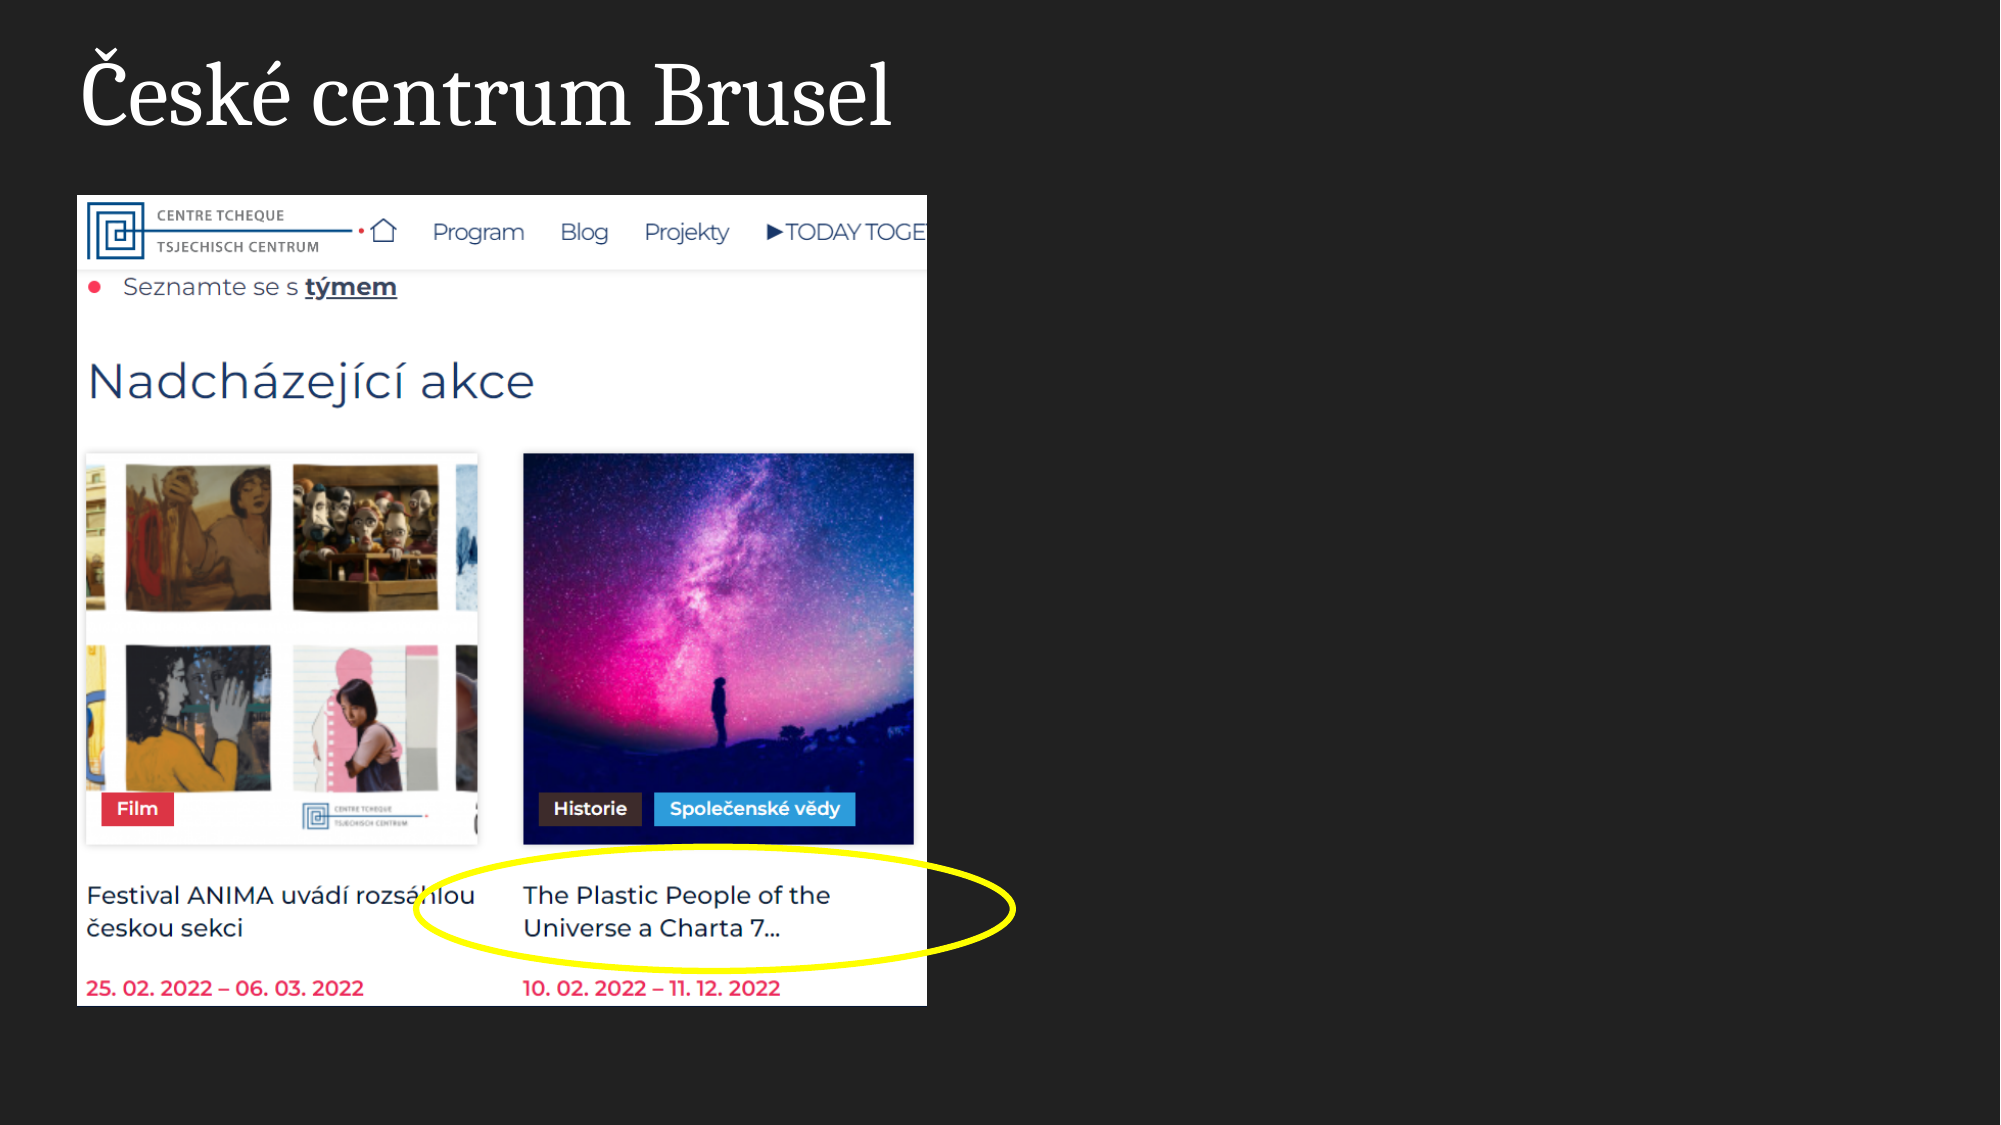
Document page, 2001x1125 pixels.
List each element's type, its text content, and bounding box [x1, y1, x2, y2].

picture [77, 195, 927, 1007]
text_box České centrum Brusel [66, 25, 967, 153]
picture [420, 850, 927, 967]
